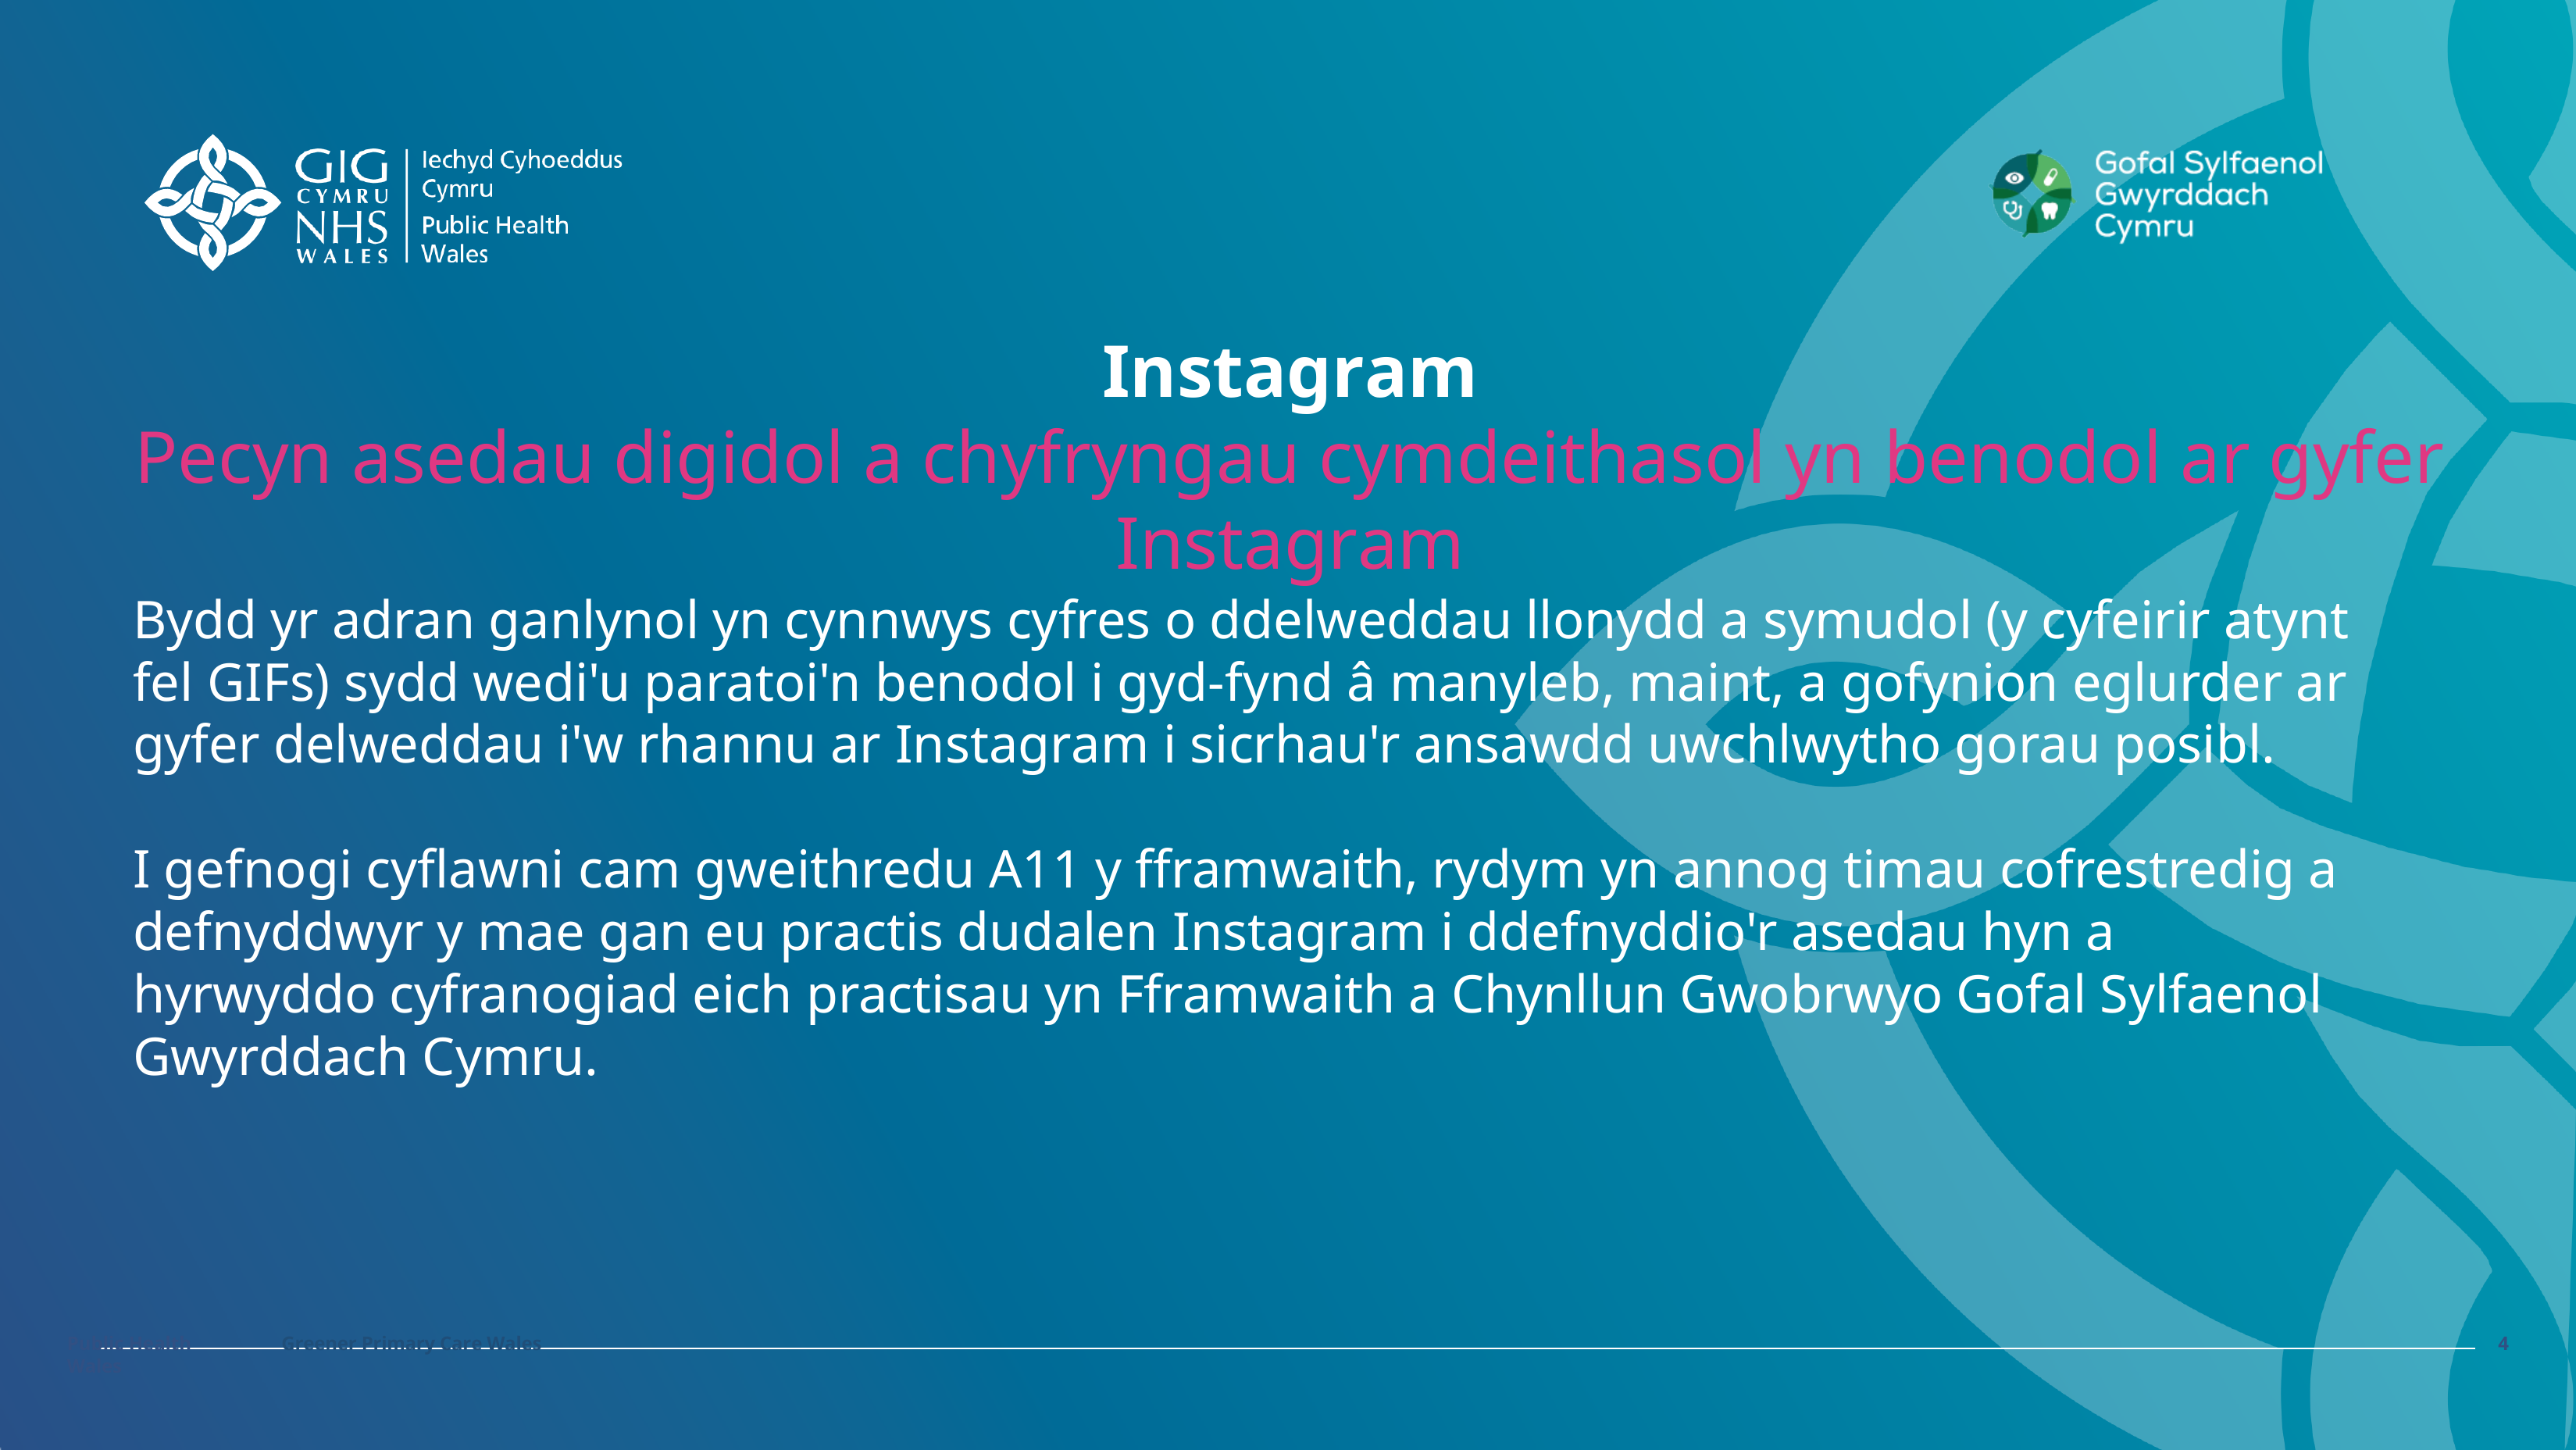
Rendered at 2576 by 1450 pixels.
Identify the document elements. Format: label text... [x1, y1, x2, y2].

text_box Public Health Wales [65, 1331, 248, 1356]
title Instagram Pecyn asedau digidol a chyfryngau cymdeithasol yn benodol ar gyfer Instagram [133, 323, 2494, 587]
text_box Bydd yr adran ganlynol yn cynnwys cyfres o ddelweddau llonydd a symudol (y cyfeirir atynt fel GIFs) sydd wedi'u paratoi'n benodol i gyd-fynd â manyleb, maint, a gofynion eglurder ar gyfer delweddau i'w rhannu ar Instagram i sicrhau'r ansawdd uwchlwytho gorau posibl. I gefnogi cyflawni cam gweithredu A11 y fframwaith, rydym yn annog timau cofrestredig a defnyddwyr y mae gan eu practis dudalen Instagram i ddefnyddio'r asedau hyn a hyrwyddo cyfranogiad eich practisau yn Fframwaith a Chynllun Gwobrwyo Gofal Sylfaenol Gwyrddach Cymru. [133, 584, 2372, 1138]
text_box Greener Primary Care Wales [280, 1331, 554, 1355]
text_box [2493, 1331, 2516, 1356]
picture [1939, 98, 2372, 288]
